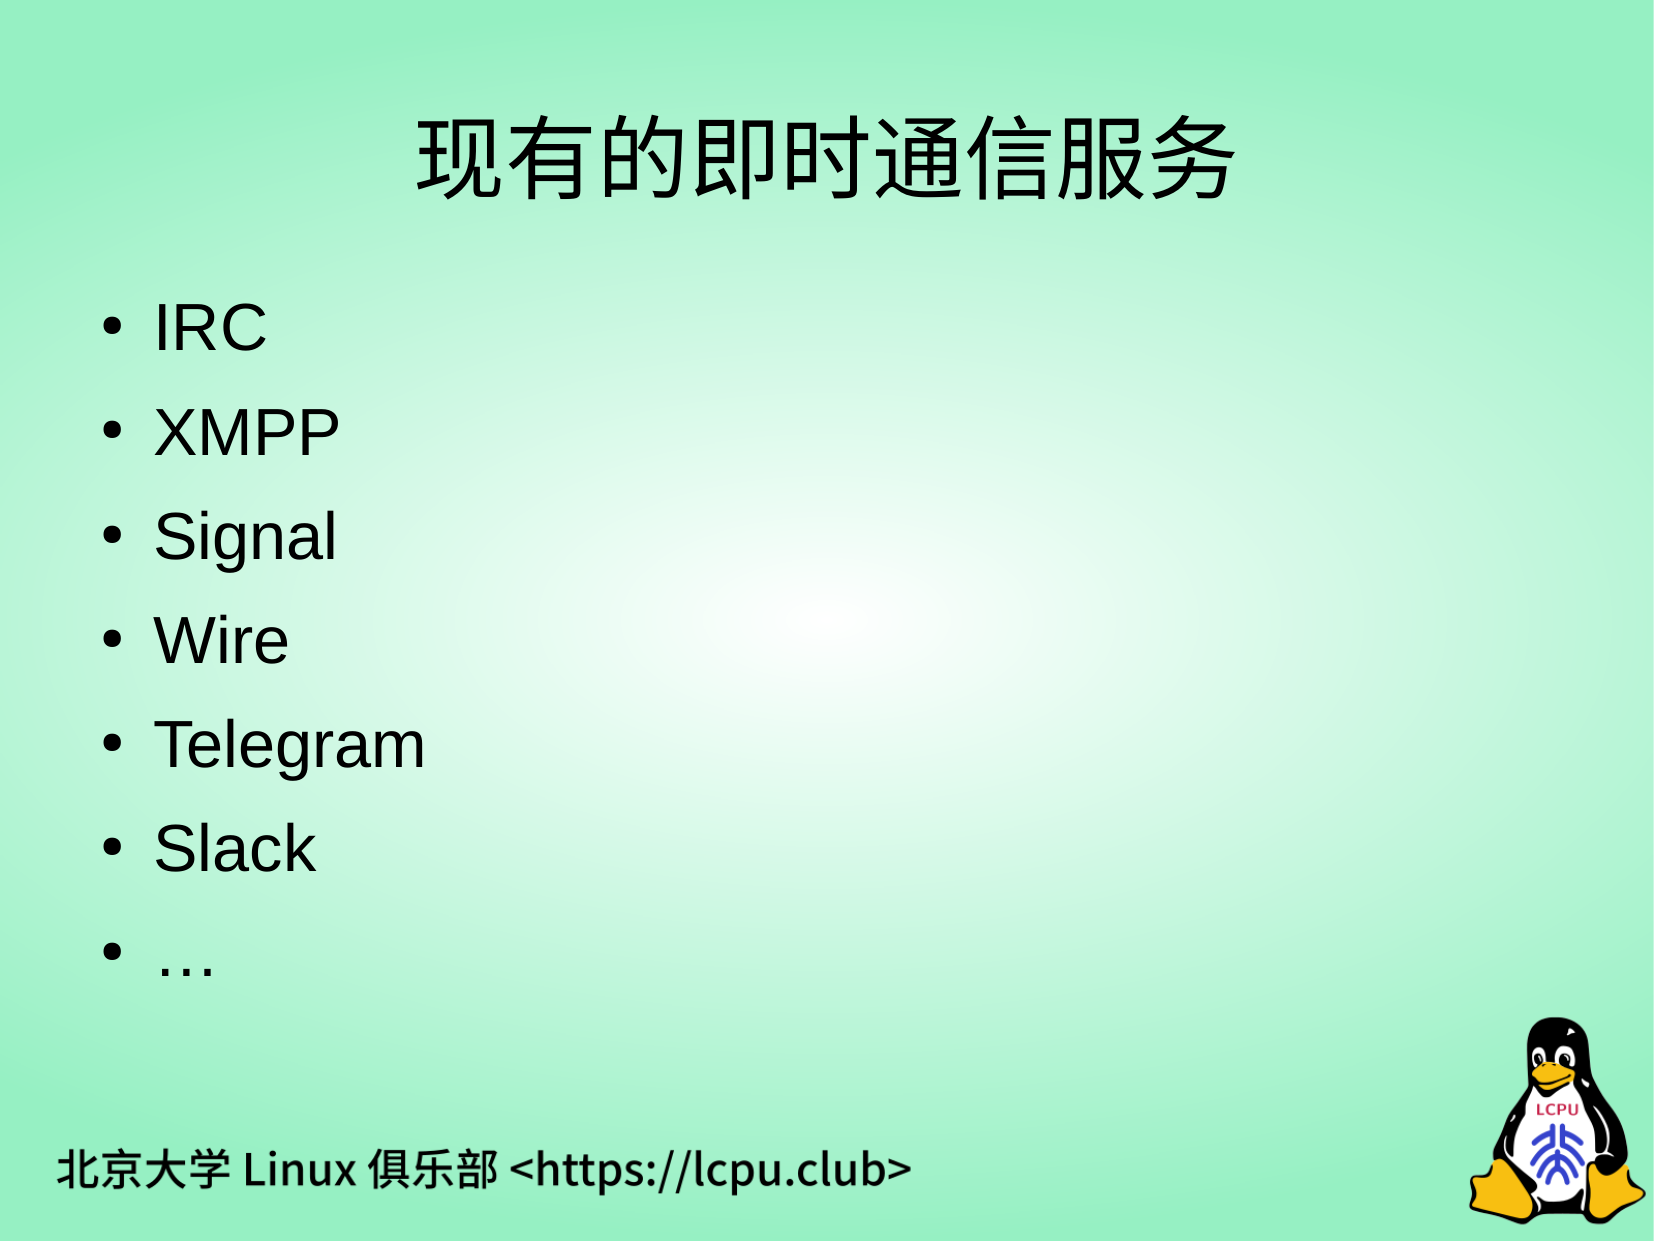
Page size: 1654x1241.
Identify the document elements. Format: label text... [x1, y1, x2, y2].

title 现有的即时通信服务 [82, 49, 1571, 257]
list IRC XMPP Signal Wire Telegram Slack … [82, 290, 1571, 1010]
picture [0, 0, 1654, 1241]
